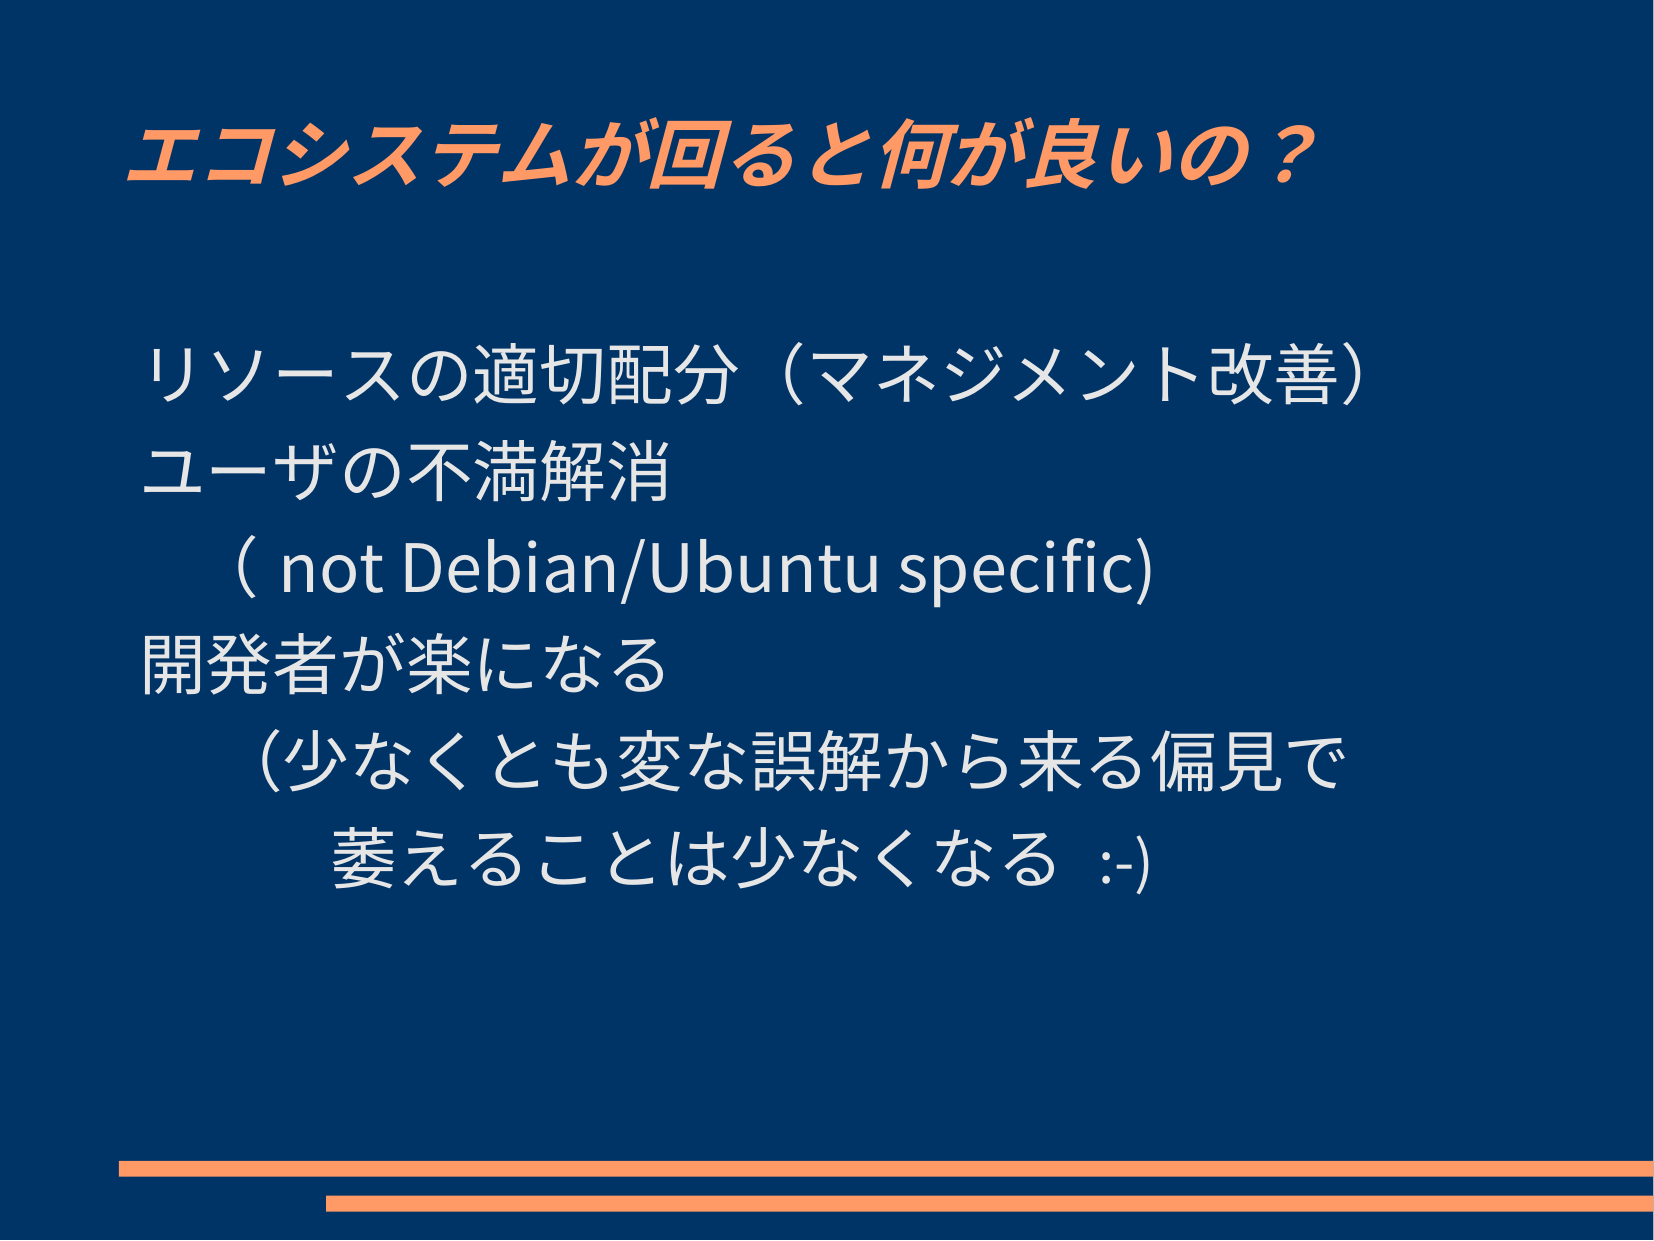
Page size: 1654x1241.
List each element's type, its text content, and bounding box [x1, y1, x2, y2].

title エコシステムが回ると何が良いの？ [121, 46, 1534, 254]
list リソースの適切配分（マネジメント改善） ユーザの不満解消 （not Debian/Ubuntu specific) 開発者が楽になる （少なくとも変な誤解から来る偏見で 萎えることは少なくなる :-) [121, 322, 1561, 1132]
